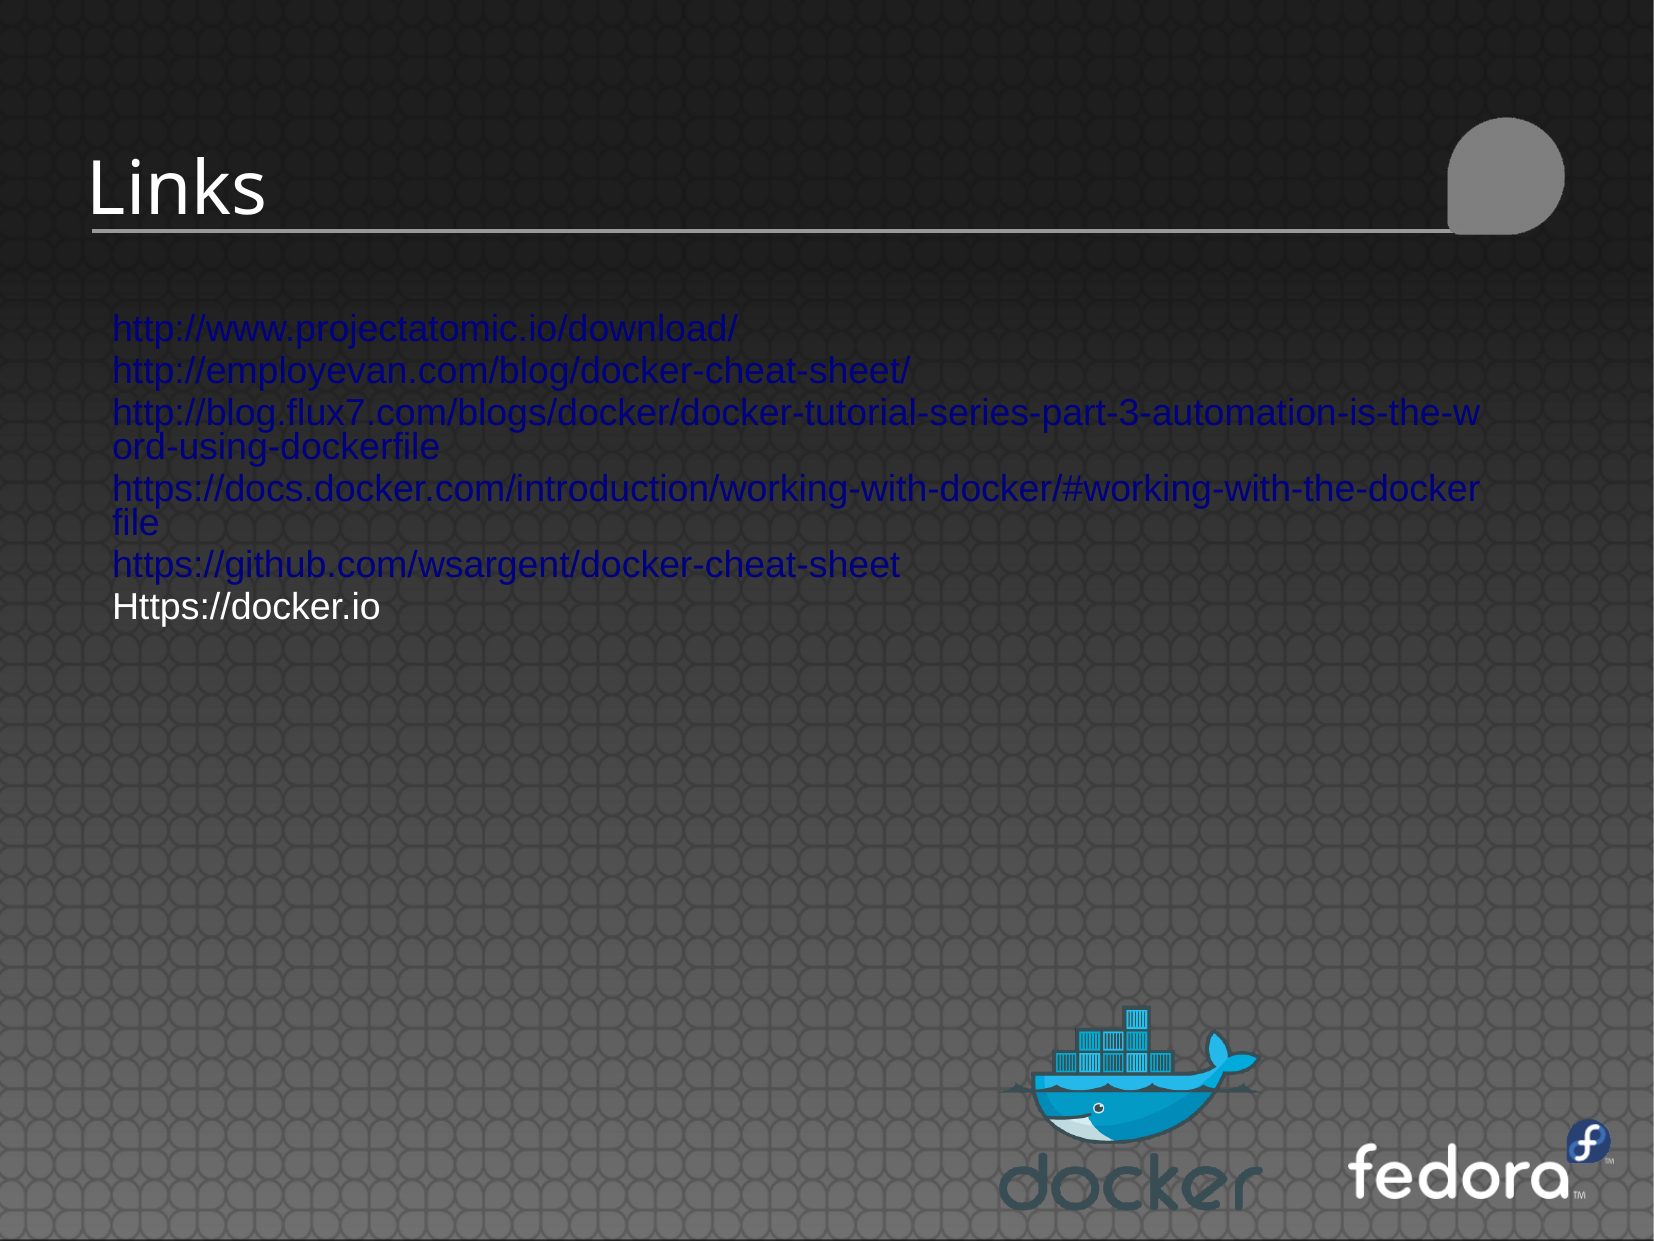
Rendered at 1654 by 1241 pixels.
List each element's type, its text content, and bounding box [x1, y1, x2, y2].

title Links [86, 117, 1576, 254]
picture [0, 0, 1654, 1241]
text_box http://www.projectatomic.io/download/ http://employevan.com/blog/docker-cheat-sheet/ http://blog.flux7.com/blogs/docker/docker-tutorial-series-part-3-automation-is-the-word-using-dockerfile https://docs.docker.com/introduction/working-with-docker/#working-with-the-dockerfile https://github.com/wsargent/docker-cheat-sheet Https://docker.io [97, 300, 1501, 609]
